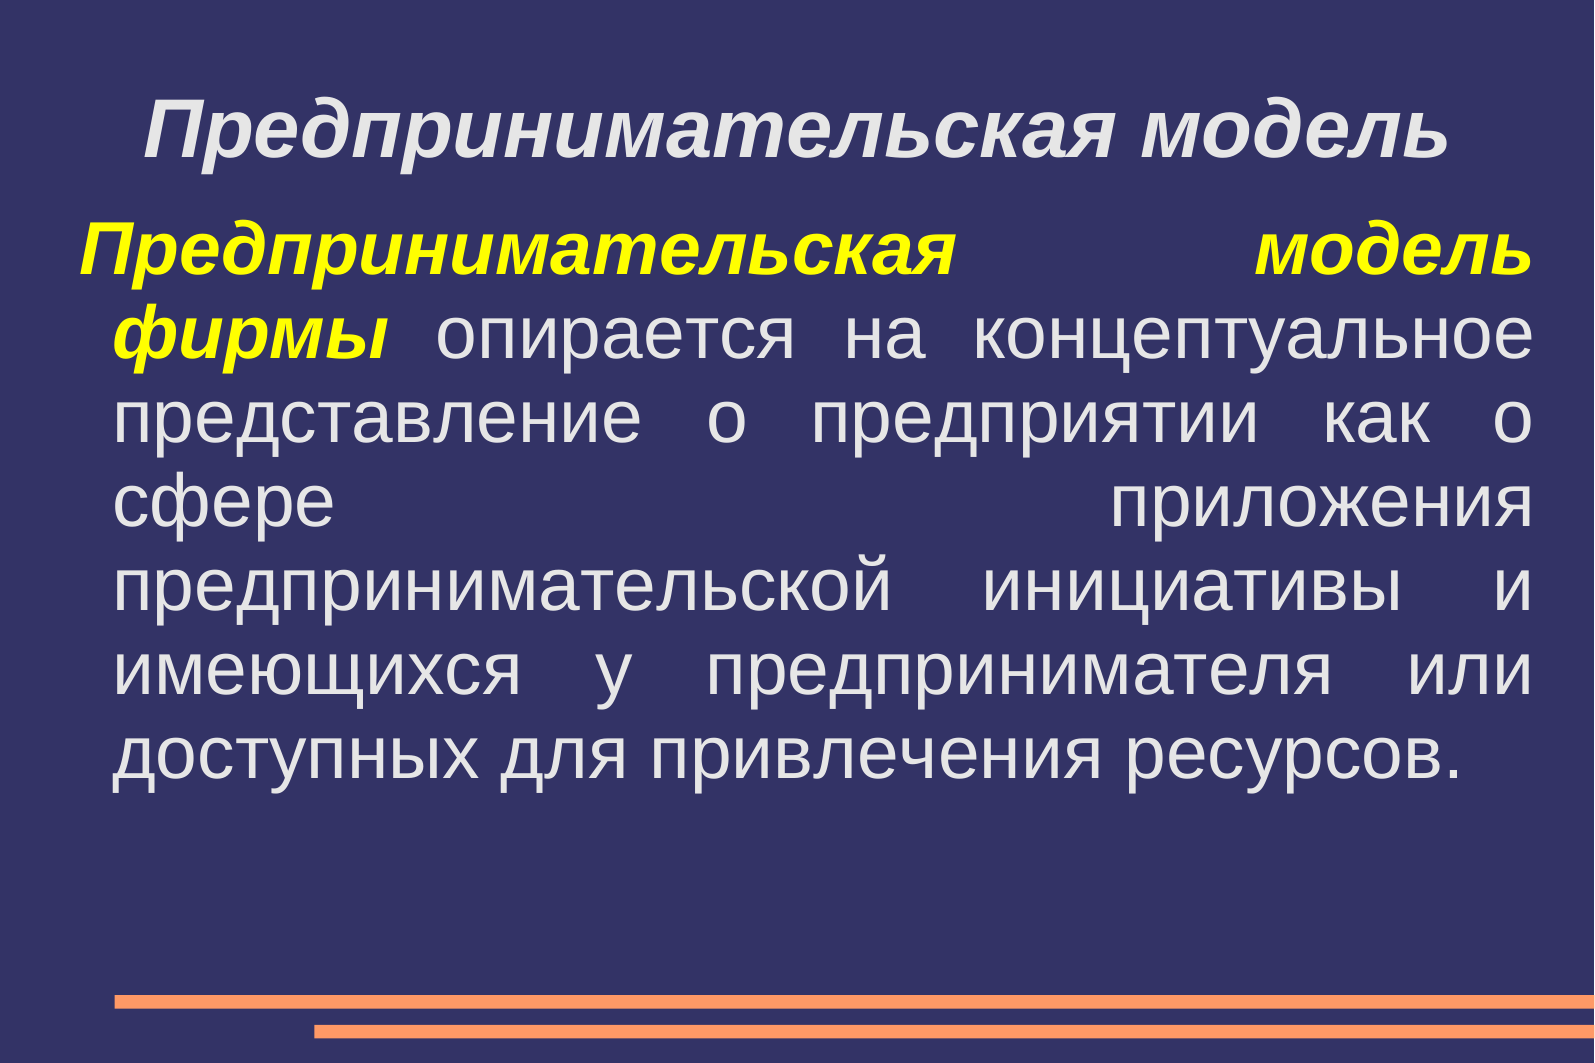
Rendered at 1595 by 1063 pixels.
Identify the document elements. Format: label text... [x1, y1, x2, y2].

title Предпринимательская модель [117, 39, 1479, 206]
list Предпринимательская модель фирмы опирается на концептуальное представление о предприятии как о сфере приложения предпринимательской инициативы и имеющихся у предпринимателя или доступных для привлечения ресурсов. [29, 206, 1536, 902]
